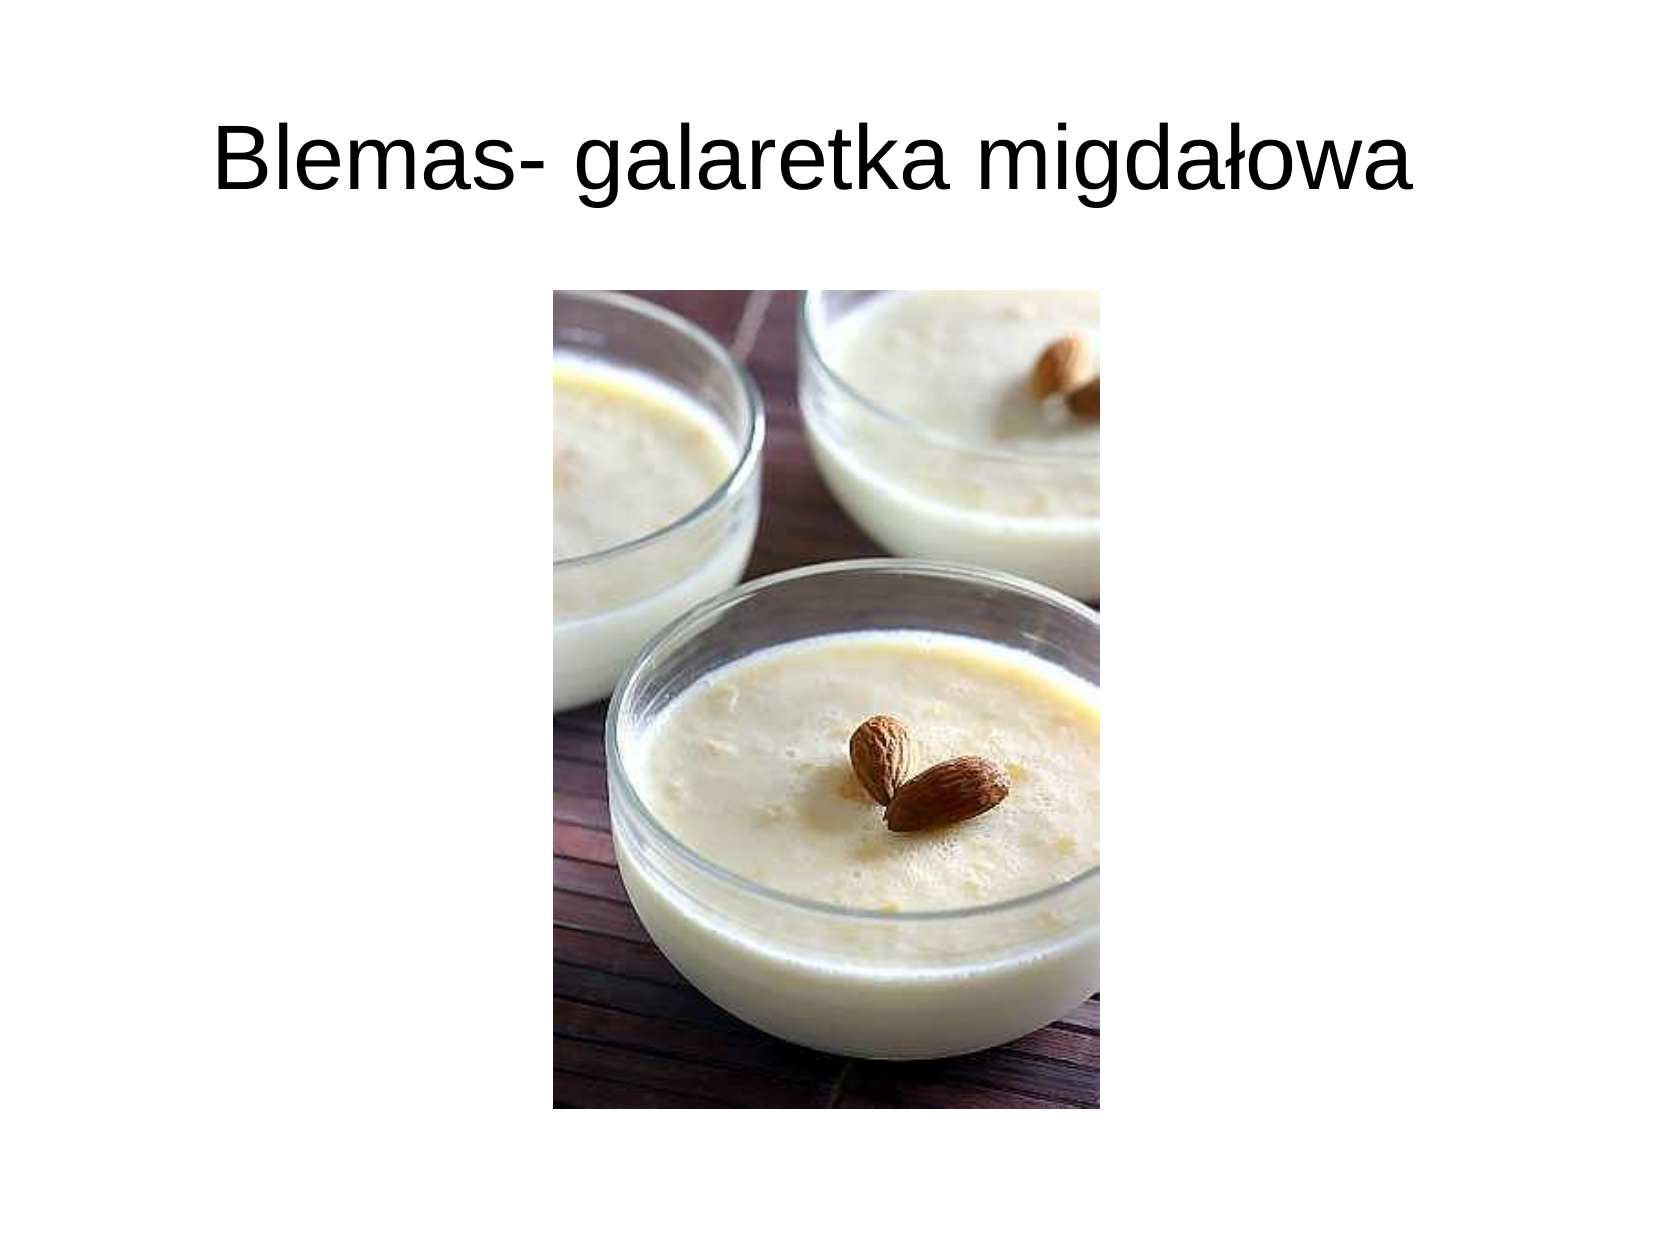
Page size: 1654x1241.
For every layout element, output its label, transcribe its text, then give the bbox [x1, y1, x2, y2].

title Blemas- galaretka migdałowa [82, 49, 1571, 257]
picture [553, 290, 1100, 1109]
